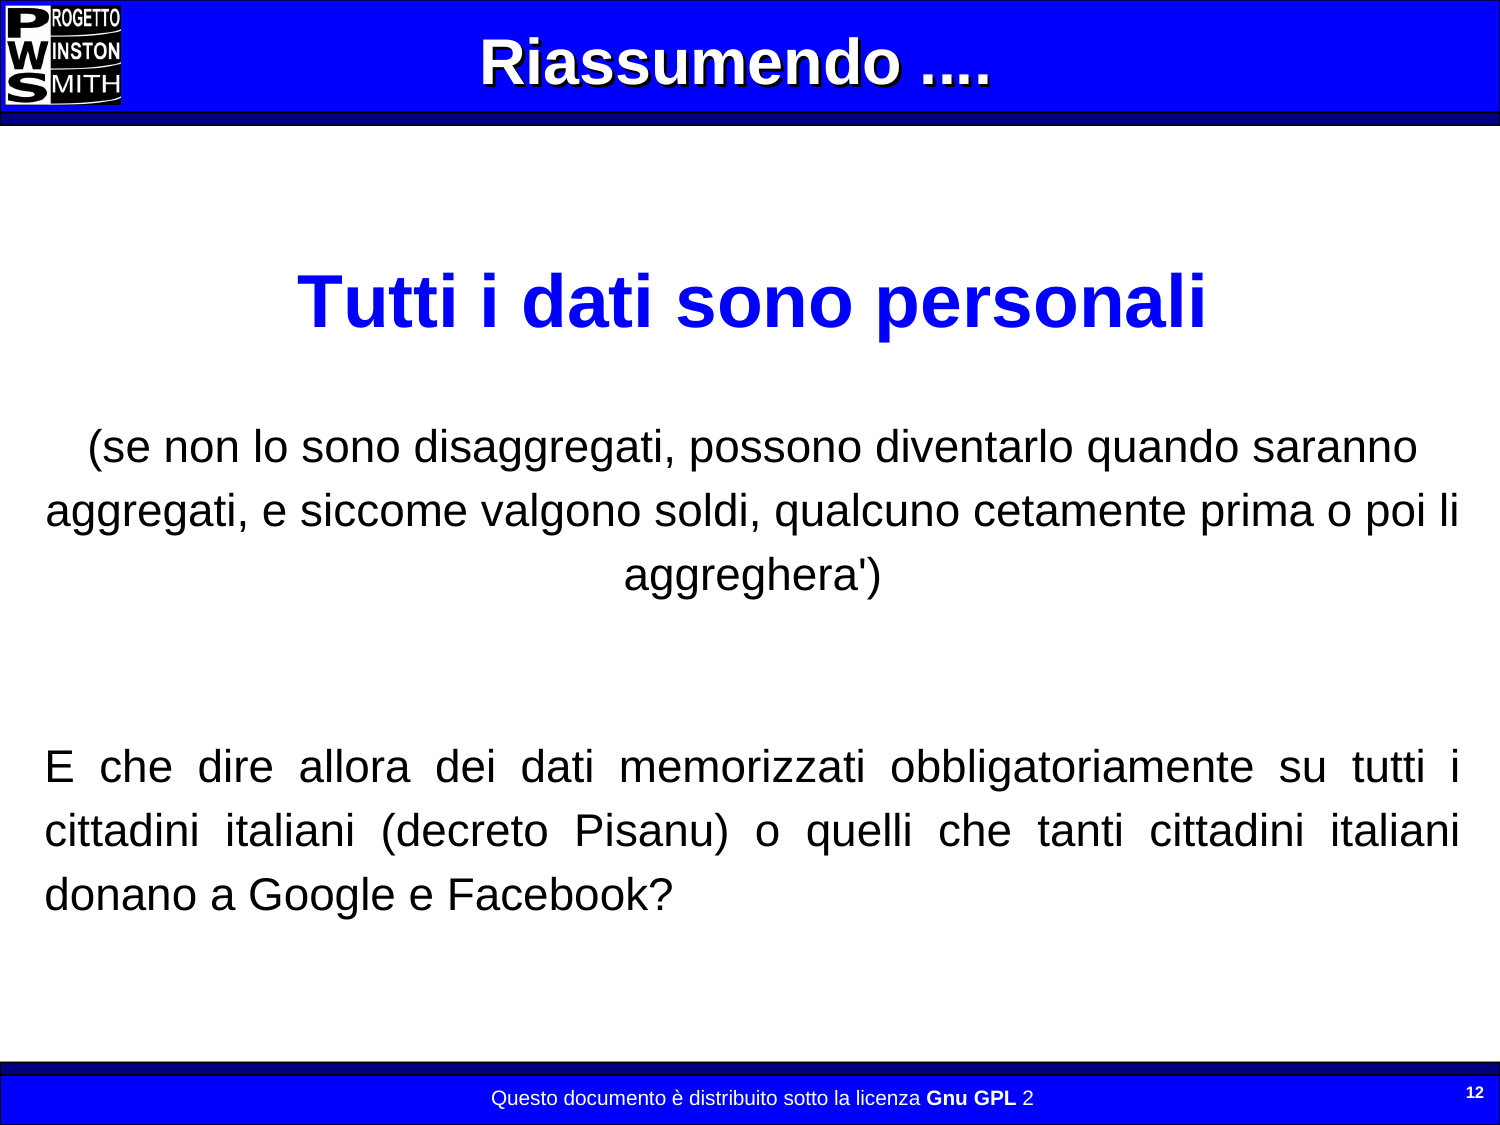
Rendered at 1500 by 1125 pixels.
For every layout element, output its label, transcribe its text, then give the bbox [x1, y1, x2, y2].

picture [5, 5, 121, 105]
text_box Riassumendo .... [177, 22, 1295, 107]
text_box Tutti i dati sono personali (se non lo sono disaggregati, possono diventarlo quando saranno aggregati, e siccome valgono soldi, qualcuno cetamente prima o poi li aggreghera') E che dire allora dei dati memorizzati obbligatoriamente su tutti i cittadini italiani (decreto Pisanu) o quelli che tanti cittadini italiani donano a Google e Facebook? [29, 147, 1477, 1063]
